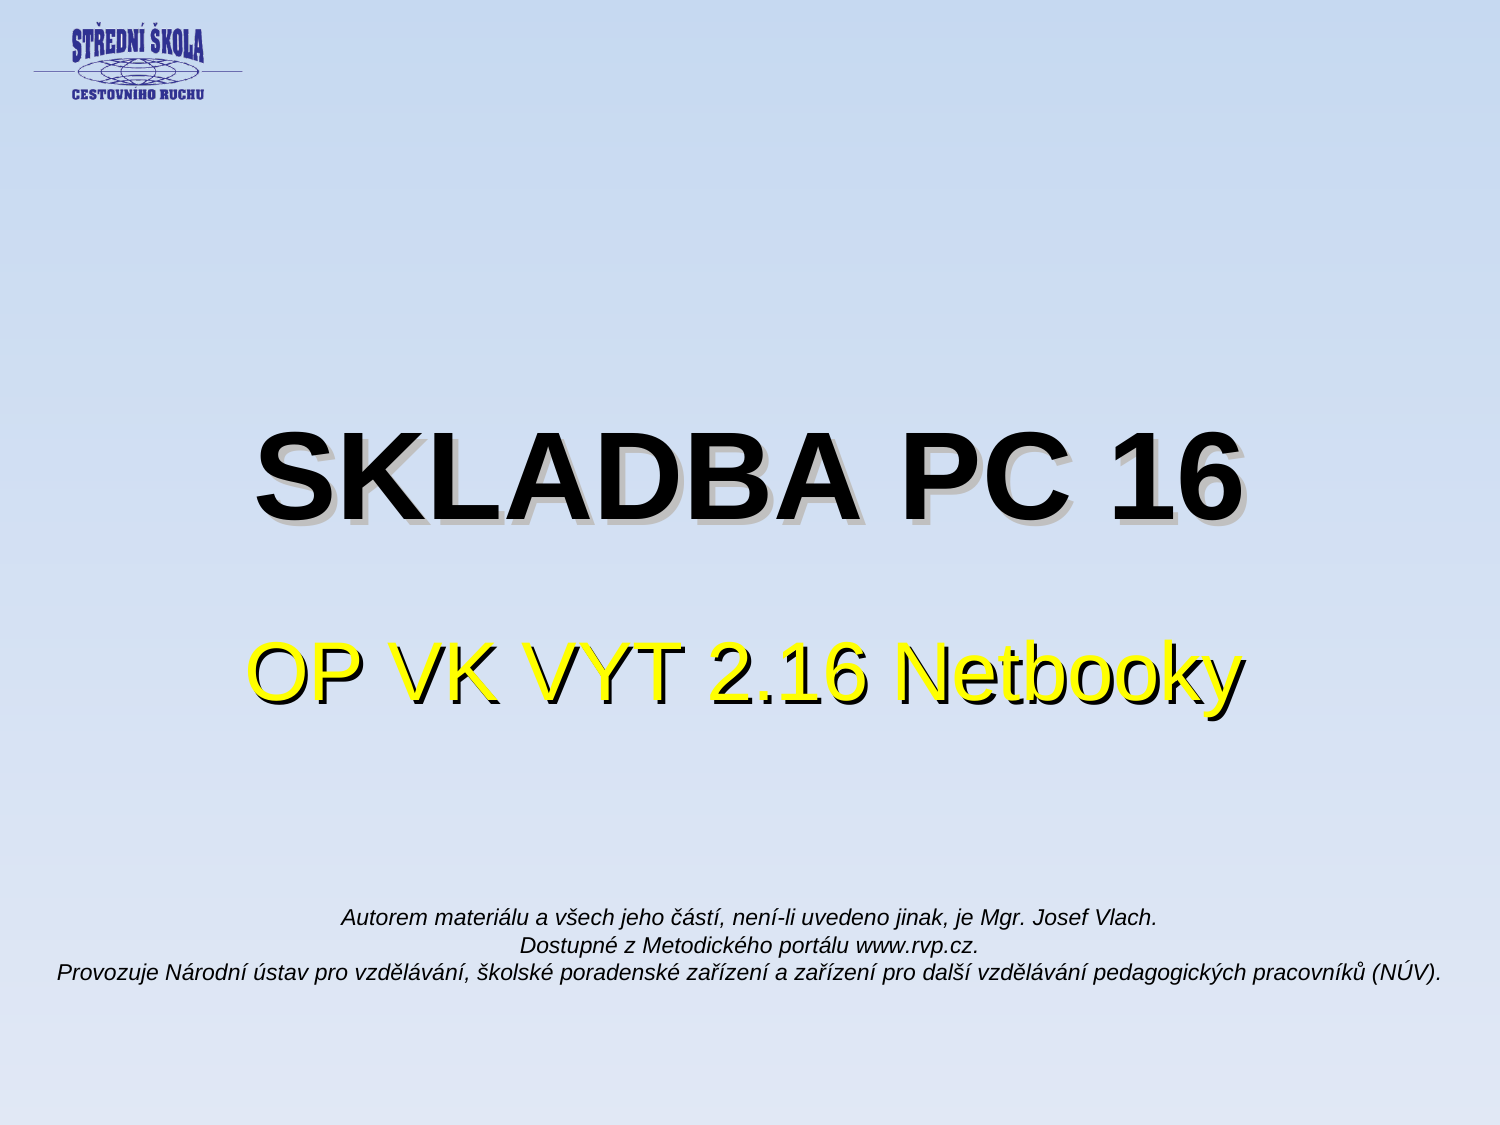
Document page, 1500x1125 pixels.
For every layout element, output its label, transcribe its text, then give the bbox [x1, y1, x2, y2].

picture [29, 18, 245, 108]
text_box Autorem materiálu a všech jeho částí, není-li uvedeno jinak, je Mgr. Josef Vlach. Dostupné z Metodického portálu www.rvp.cz. Provozuje Národní ústav pro vzdělávání, školské poradenské zařízení a zařízení pro další vzdělávání pedagogických pracovníků (NÚV). [0, 895, 1500, 994]
text_box OP VK VYT 2.16 Netbooky [88, 609, 1400, 870]
title SKLADBA PC 16 [112, 349, 1388, 591]
